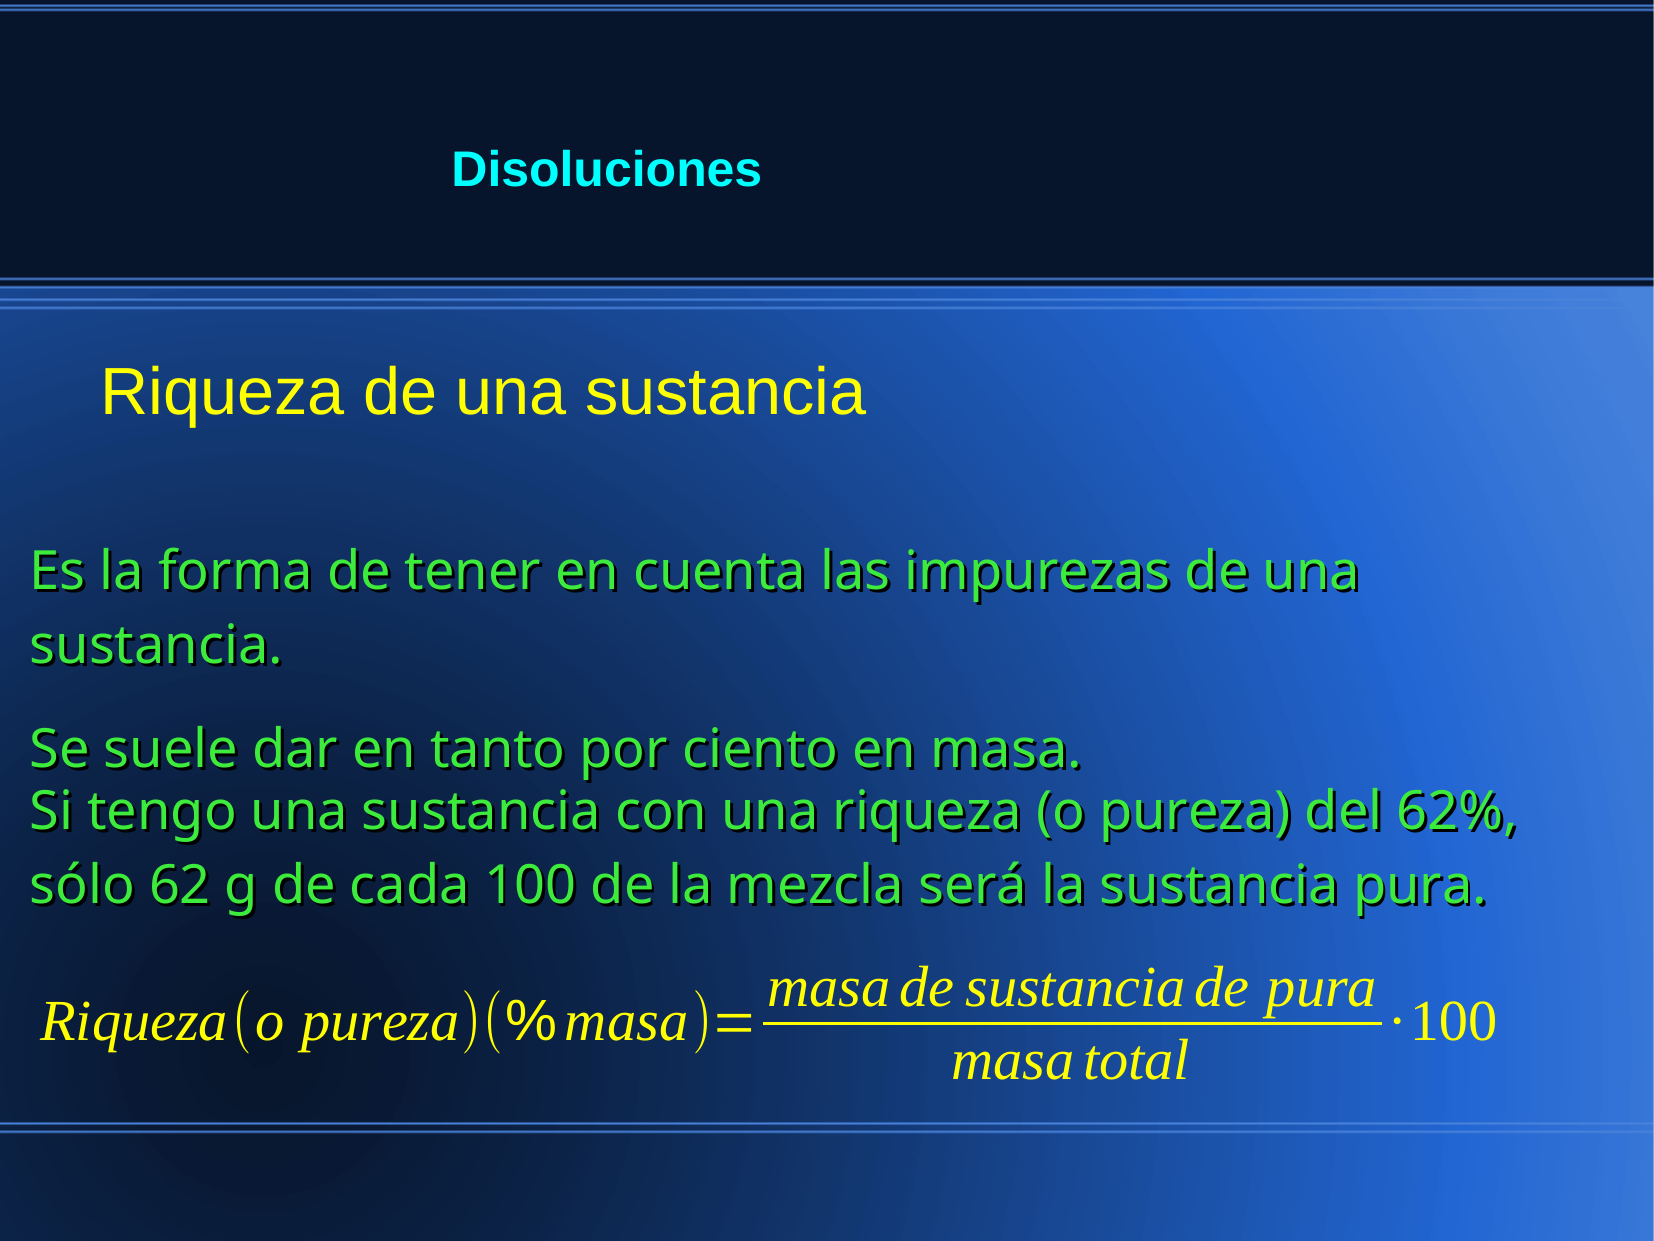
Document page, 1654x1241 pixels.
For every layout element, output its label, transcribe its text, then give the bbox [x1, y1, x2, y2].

text_box Es la forma de tener en cuenta las impurezas de una sustancia. Se suele dar en tanto por ciento en masa. [29, 531, 1595, 752]
title Disoluciones [32, 118, 1182, 220]
chart [29, 963, 1505, 1093]
list Riqueza de una sustancia [29, 354, 1565, 462]
picture [0, 0, 1654, 1241]
text_box Si tengo una sustancia con una riqueza (o pureza) del 62%, sólo 62 g de cada 100 de la mezcla será la sustancia pura. [29, 771, 1595, 963]
